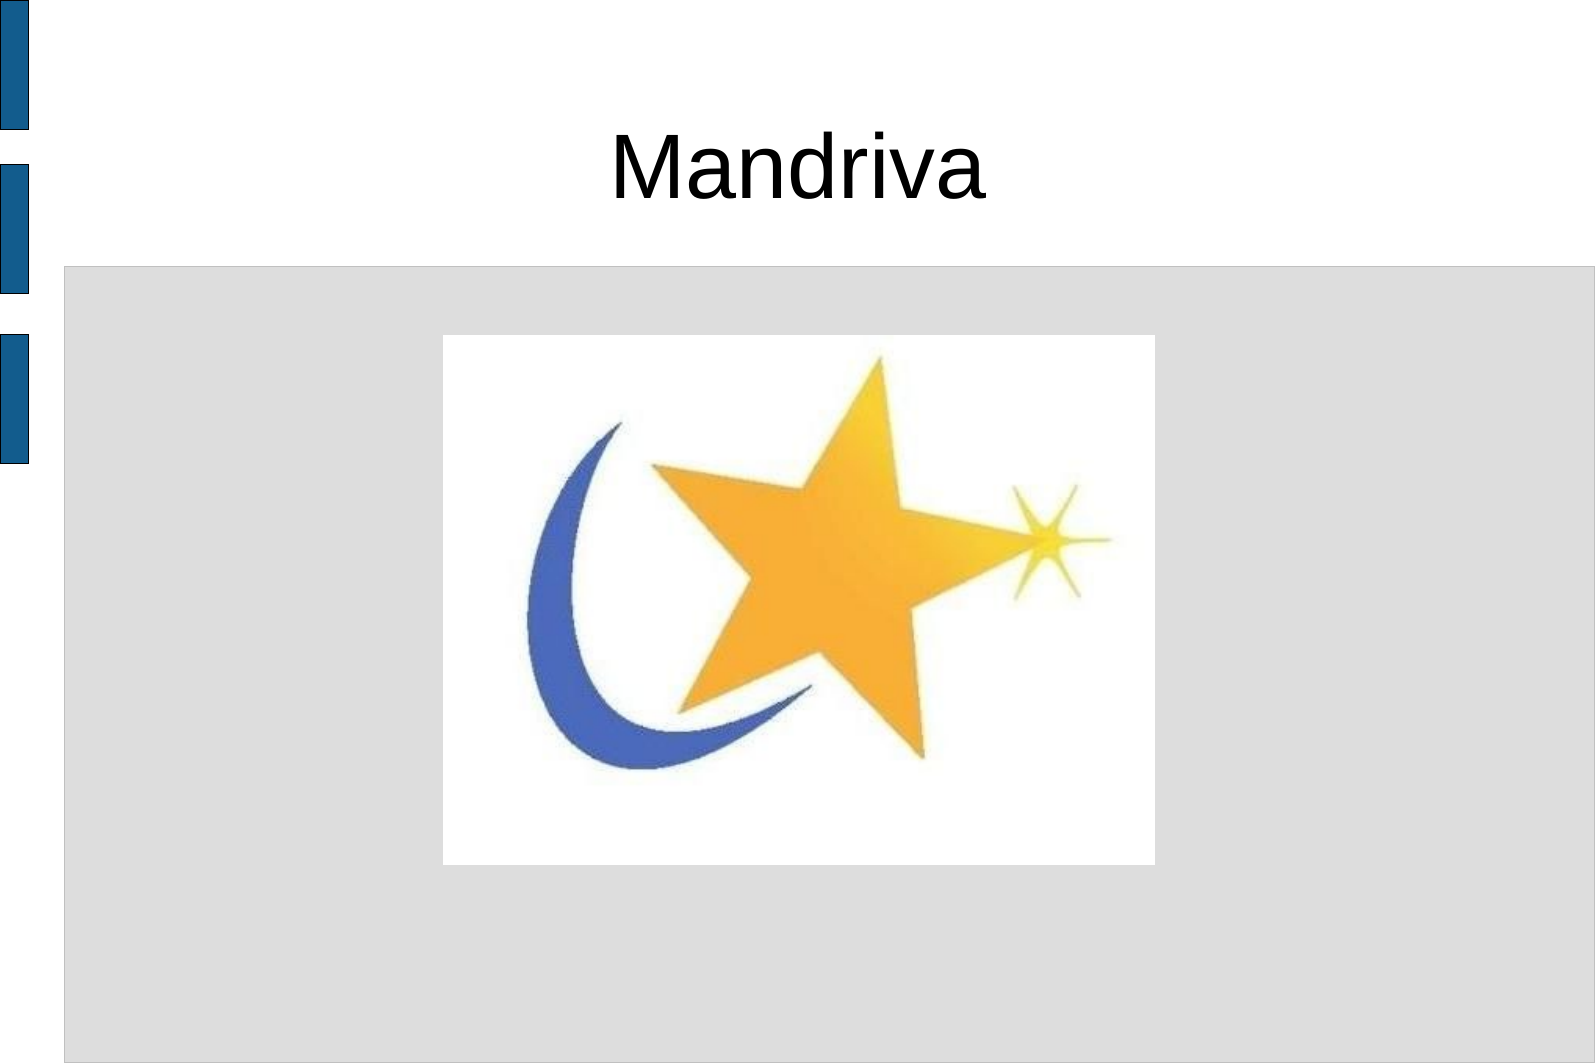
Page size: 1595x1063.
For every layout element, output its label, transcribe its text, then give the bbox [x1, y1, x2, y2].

picture [443, 335, 1155, 865]
title Mandriva [117, 78, 1479, 256]
